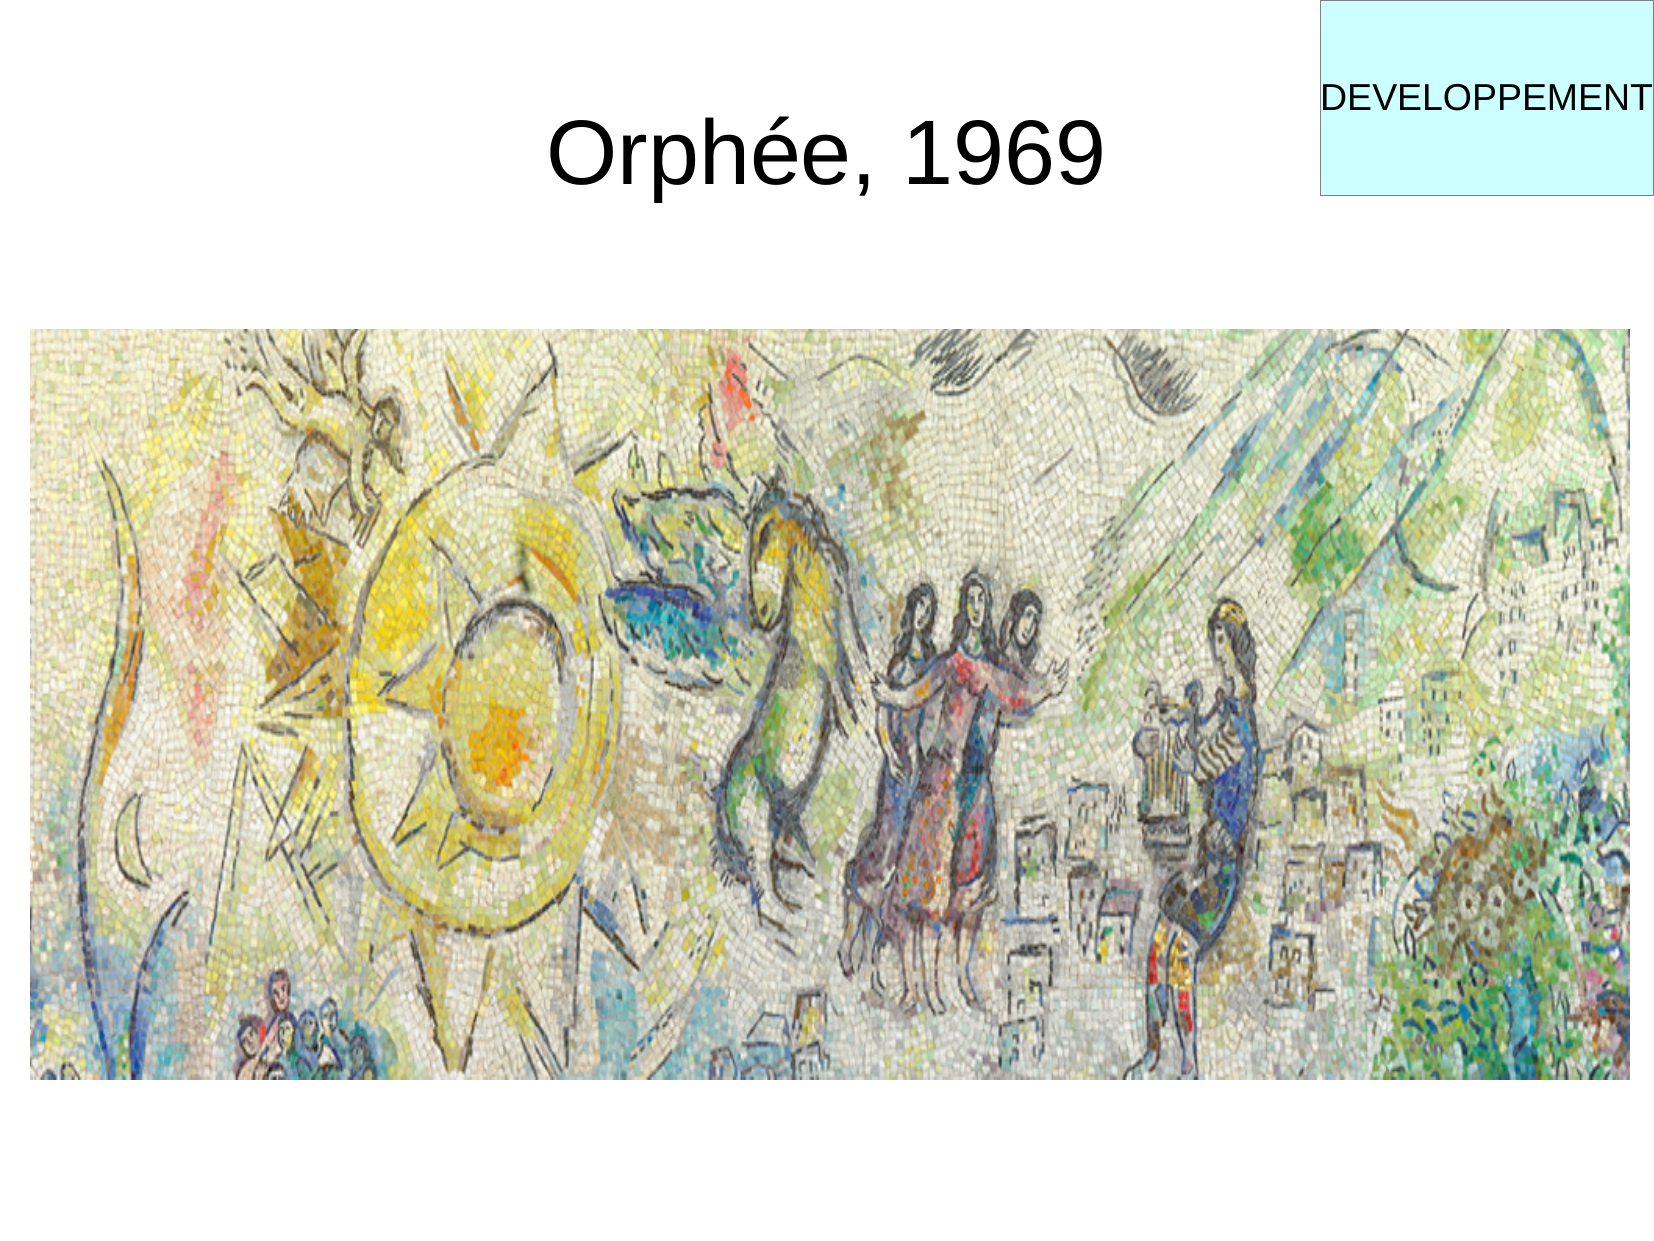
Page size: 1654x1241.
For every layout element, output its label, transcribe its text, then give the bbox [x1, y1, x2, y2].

text_box DEVELOPPEMENT [1320, 0, 1654, 196]
title Orphée, 1969 [82, 49, 1571, 257]
picture [30, 329, 1630, 1081]
